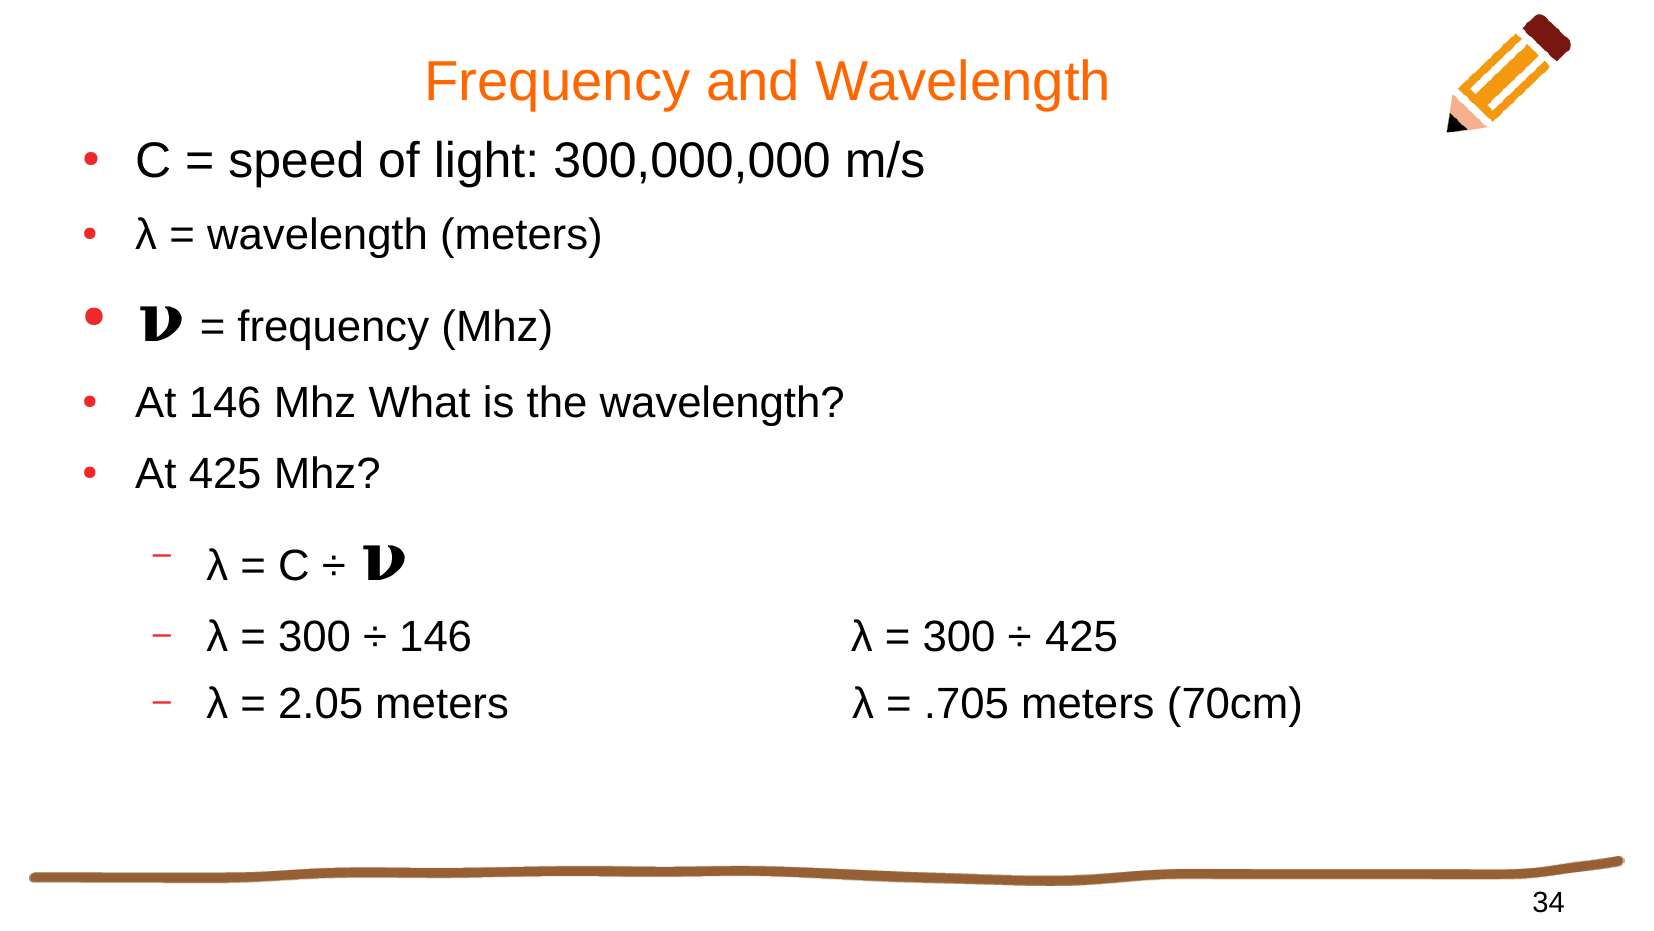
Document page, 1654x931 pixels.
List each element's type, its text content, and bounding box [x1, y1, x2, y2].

picture [29, 856, 1625, 886]
picture [1446, 14, 1571, 132]
list C = speed of light: 300,000,000 m/s λ = wavelength (meters) 𝛎 = frequency (Mhz) At 146 Mhz What is the wavelength? At 425 Mhz? λ = C ÷ 𝛎 λ = 300 ÷ 146 λ = 300 ÷ 425 λ = 2.05 meters λ = .705 meters (70cm) [64, 132, 1589, 783]
title Frequency and Wavelength [88, 29, 1447, 132]
